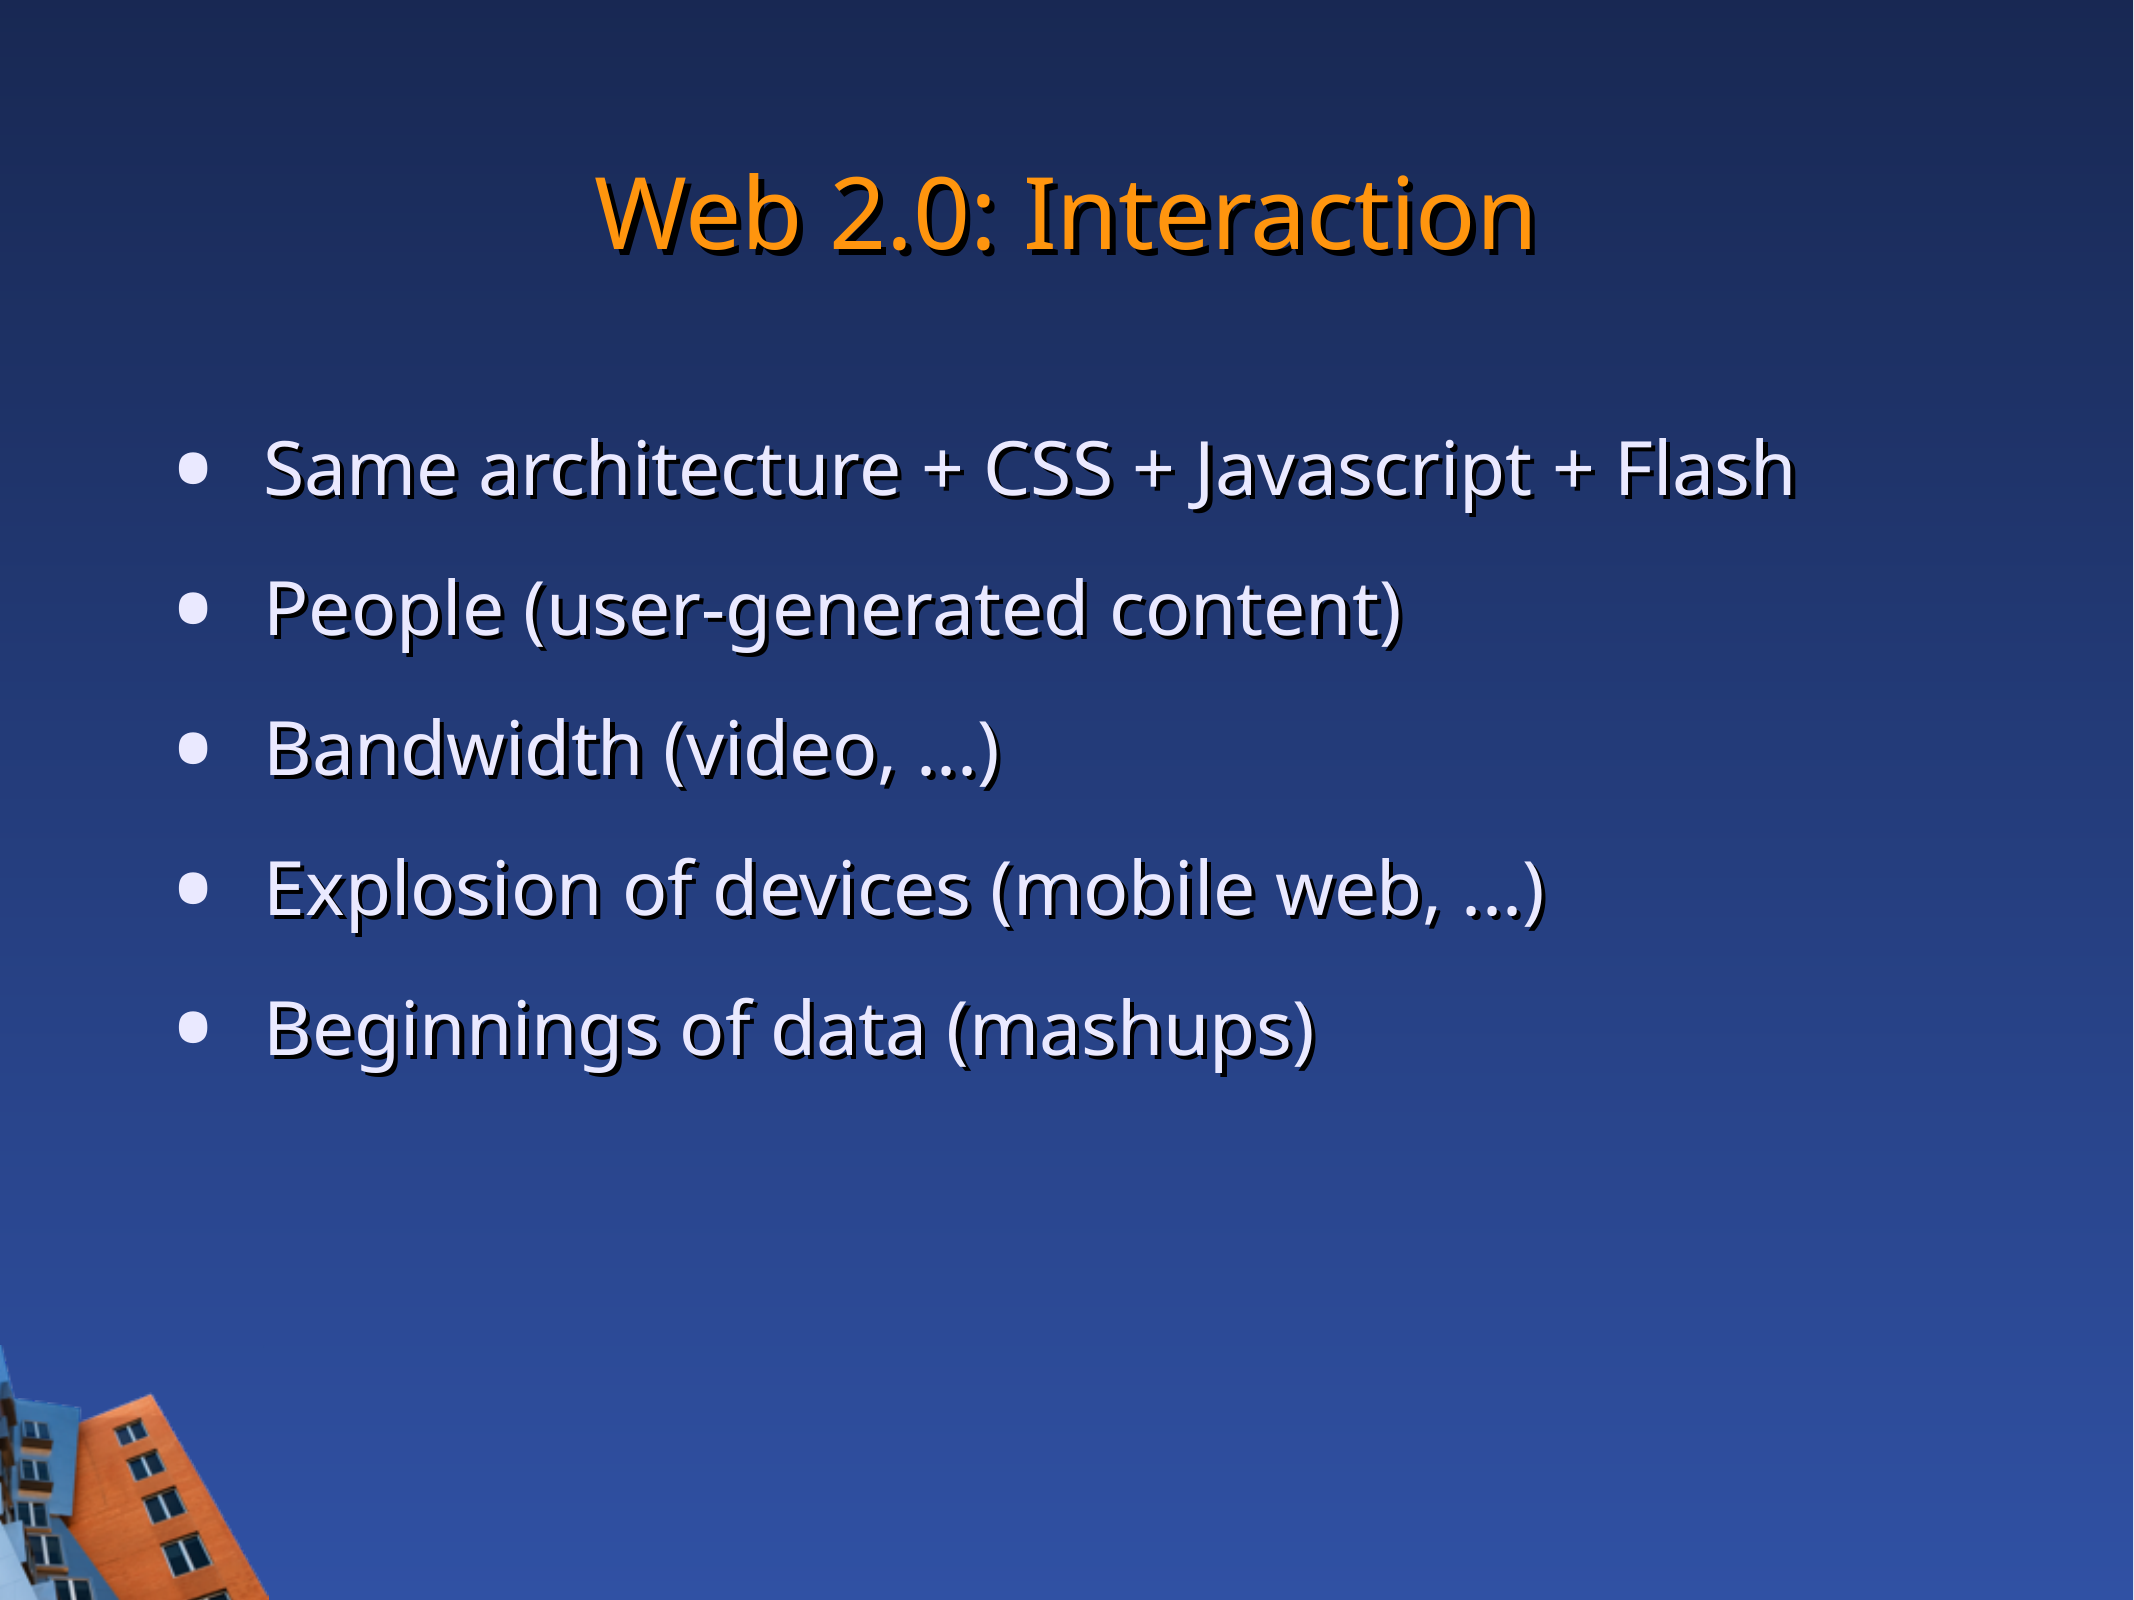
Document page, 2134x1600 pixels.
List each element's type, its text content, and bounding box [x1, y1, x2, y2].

picture [0, 1345, 269, 1600]
list Same architecture + CSS + Javascript + Flash People (user-generated content) Bandwidth (video, ...) Explosion of devices (mobile web, ...) Beginnings of data (mashups) [117, 420, 2038, 1477]
title Web 2.0: Interaction [106, 76, 2027, 344]
